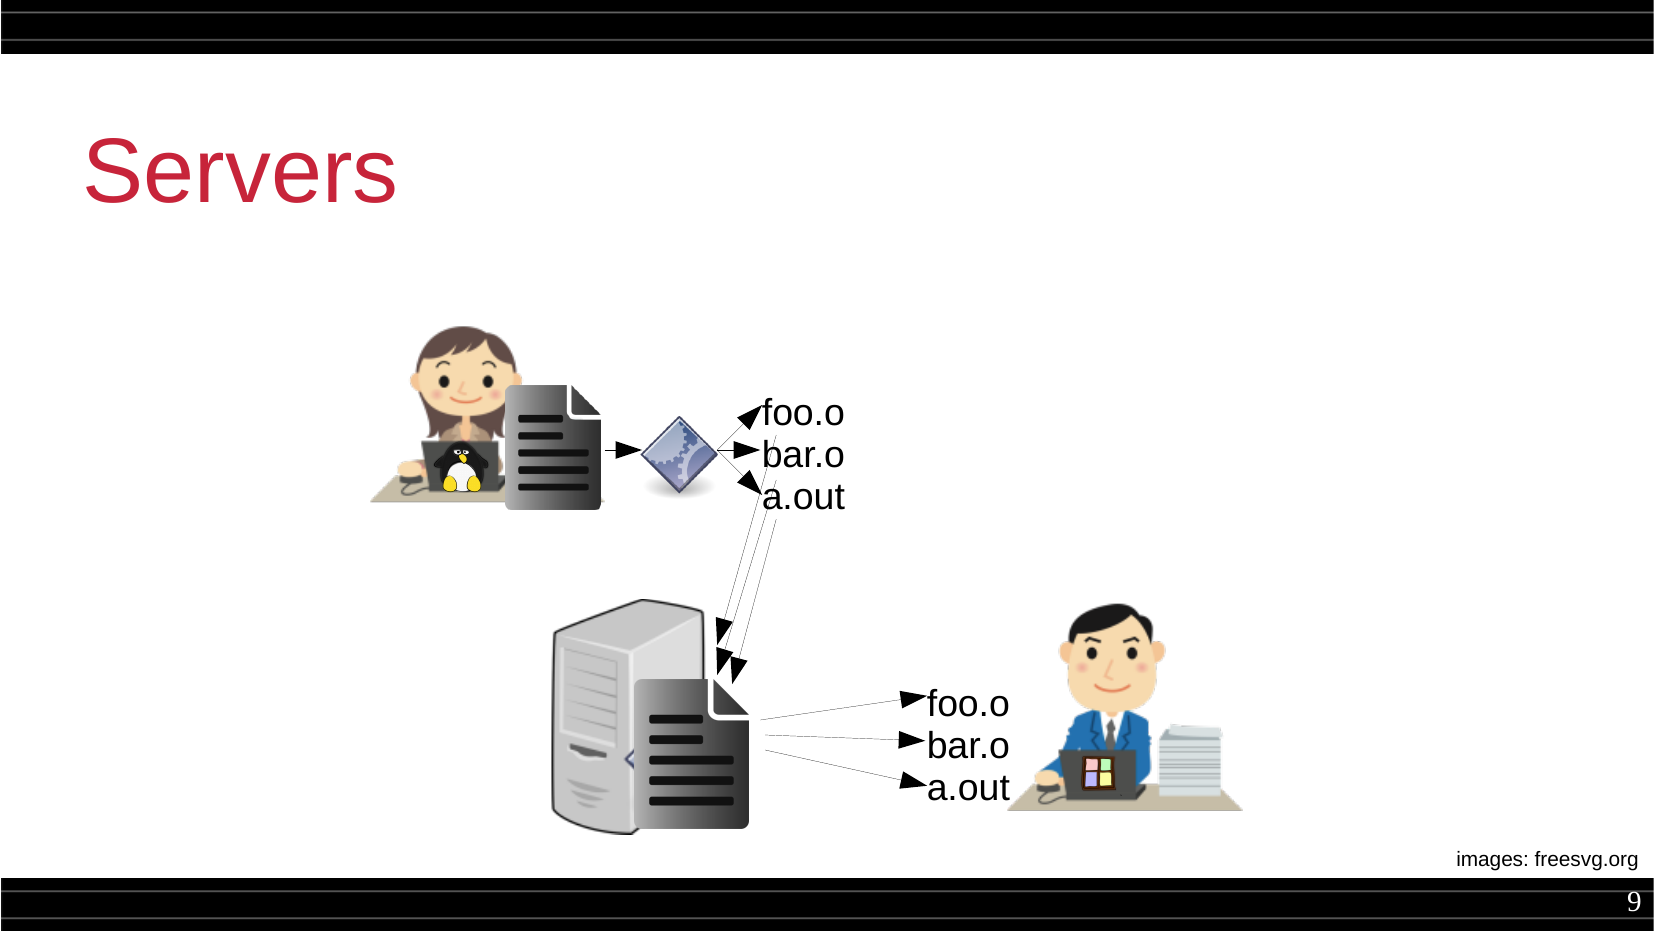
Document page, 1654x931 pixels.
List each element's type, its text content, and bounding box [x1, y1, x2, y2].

text_box foo.o bar.o a.out [747, 384, 868, 526]
text_box foo.o bar.o a.out [912, 675, 1033, 816]
picture [725, 599, 739, 621]
picture [370, 297, 615, 532]
picture [1, 0, 1654, 54]
picture [726, 599, 754, 658]
picture [633, 410, 724, 501]
text_box images: freesvg.org [1441, 840, 1654, 879]
text_box foo.o bar.o a.out [747, 488, 759, 526]
picture [1, 878, 1654, 931]
picture [1007, 590, 1243, 826]
picture [525, 599, 766, 835]
title Servers [82, 92, 1571, 249]
